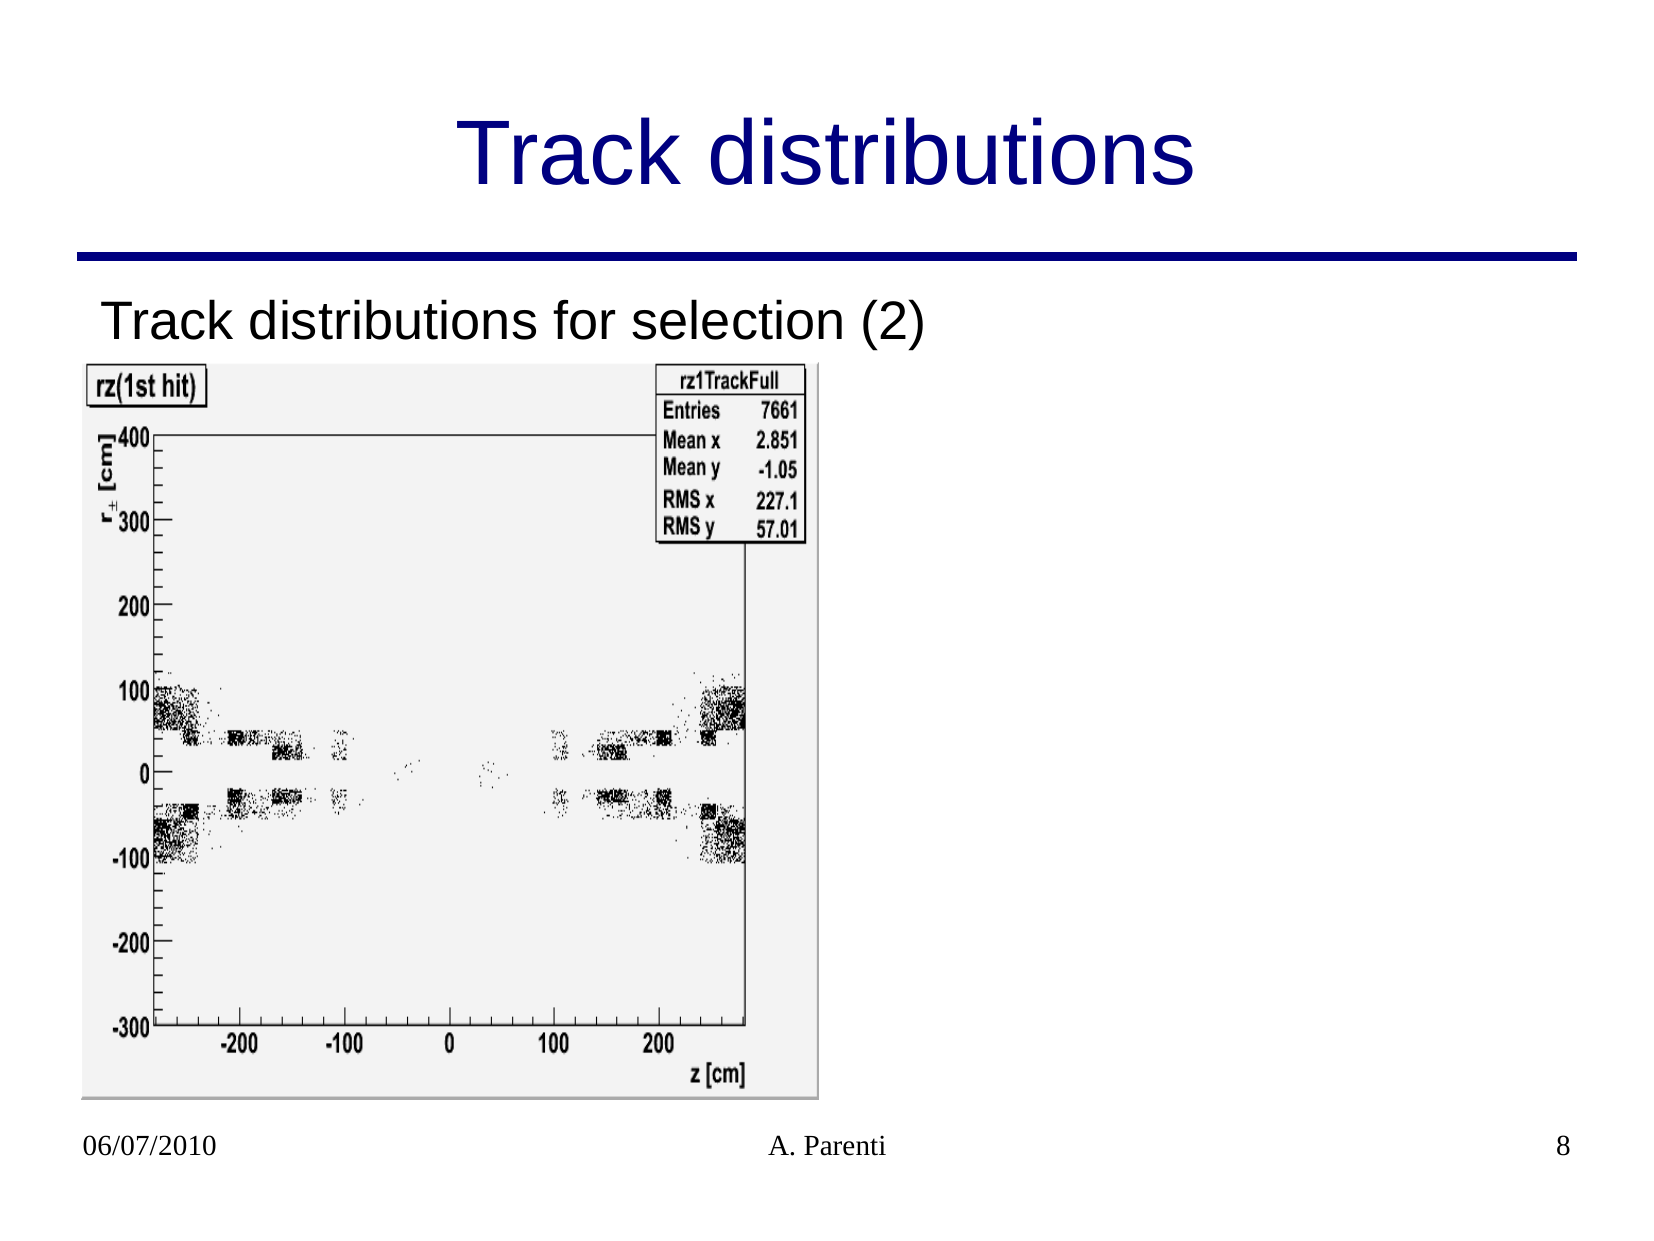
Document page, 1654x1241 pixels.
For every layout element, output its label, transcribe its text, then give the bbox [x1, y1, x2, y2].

list Track distributions for selection (2) [82, 290, 1571, 1094]
title Track distributions [82, 56, 1571, 250]
picture [80, 361, 819, 1100]
